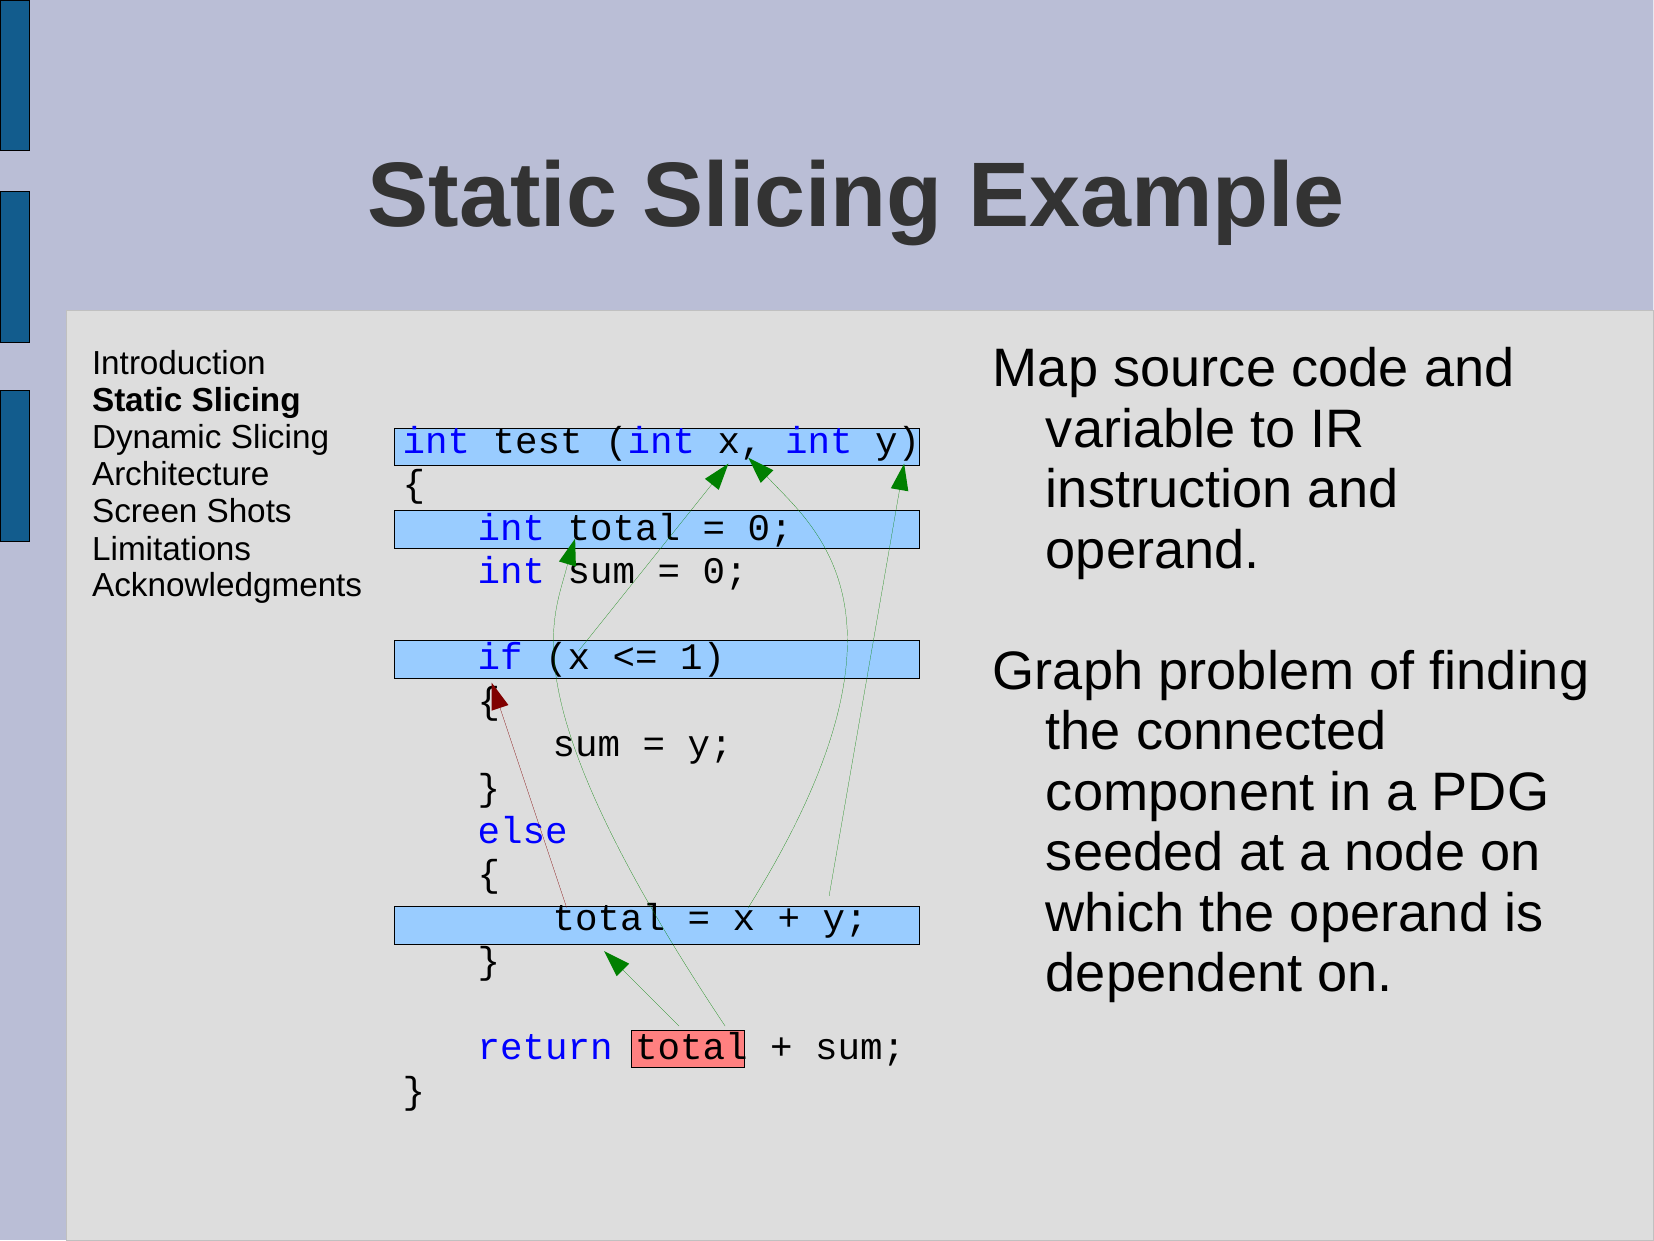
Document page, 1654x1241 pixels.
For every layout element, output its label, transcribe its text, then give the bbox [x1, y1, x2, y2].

list int test (int x, int y) { int total = 0; int sum = 0; if (x <= 1) { sum = y; } else { total = x + y; } return total + sum; } [402, 426, 942, 1193]
text_box [394, 510, 402, 549]
text_box [394, 906, 402, 945]
title Static Slicing Example [121, 91, 1534, 299]
text_box [394, 428, 402, 466]
list Map source code and variable to IR instruction and operand. Graph problem of finding the connected component in a PDG seeded at a node on which the operand is dependent on. [975, 337, 1619, 1105]
text_box [394, 640, 402, 679]
list Introduction Static Slicing Dynamic Slicing Architecture Screen Shots Limitations Acknowledgments [74, 344, 376, 1127]
